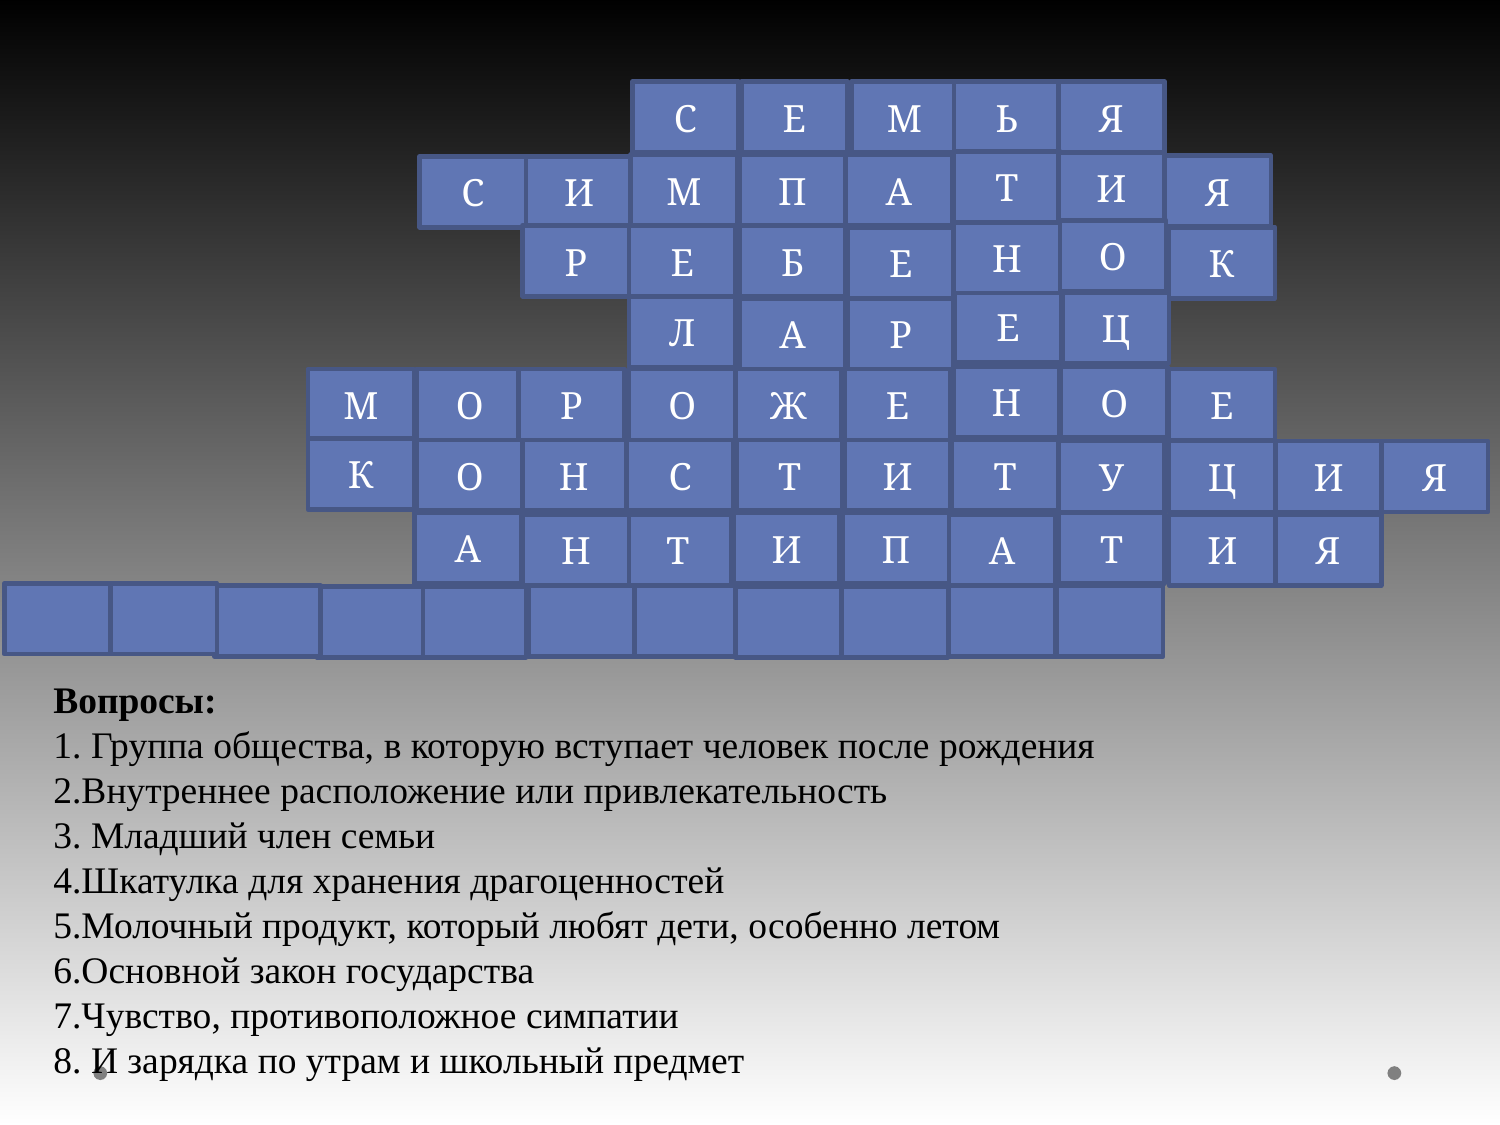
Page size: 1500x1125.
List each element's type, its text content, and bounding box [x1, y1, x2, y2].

text_box Я [1165, 155, 1271, 227]
text_box А [845, 154, 952, 226]
text_box Р [522, 225, 630, 297]
text_box [4, 583, 527, 658]
text_box И [733, 512, 840, 584]
text_box Ц [1062, 292, 1170, 364]
text_box Т [951, 439, 1059, 511]
text_box Е [741, 81, 848, 153]
text_box Т [953, 151, 1061, 222]
text_box О [1059, 220, 1166, 292]
text_box М [307, 369, 415, 438]
text_box О [629, 369, 736, 440]
text_box И [1058, 152, 1165, 222]
text_box О [1061, 366, 1168, 438]
text_box Вопросы: 1. Группа общества, в которую вступает человек после рождения 2.Внутреннее расположение или привлекательность 3. Младший член семьи 4.Шкатулка для хранения драгоценностей 5.Молочный продукт, который любят дети, особенно летом 6.Основной закон государства 7.Чувство, противоположное симпатии 8. И зарядка по утрам и школьный предмет [38, 668, 1445, 1089]
text_box Л [629, 296, 736, 368]
text_box Е [630, 225, 736, 296]
text_box Ж [736, 369, 842, 440]
text_box К [1168, 227, 1275, 299]
text_box [528, 585, 948, 658]
text_box Я [1058, 81, 1165, 152]
text_box Ь [953, 81, 1058, 151]
text_box Б [739, 225, 846, 297]
text_box Р [518, 369, 625, 439]
text_box [949, 585, 1163, 657]
text_box У [1058, 441, 1165, 512]
text_box С [627, 439, 734, 511]
text_box Н [523, 439, 627, 511]
text_box М [851, 81, 953, 153]
text_box Н [953, 222, 1061, 294]
text_box А [414, 512, 521, 584]
text_box П [739, 154, 845, 225]
text_box Т [1058, 512, 1165, 584]
text_box К [307, 438, 415, 510]
text_box Я [1382, 441, 1488, 512]
text_box С [632, 81, 739, 153]
text_box А [739, 298, 846, 370]
text_box С [419, 156, 527, 228]
text_box И [844, 439, 951, 511]
text_box Е [844, 369, 951, 439]
text_box Е [847, 227, 954, 298]
text_box Т [630, 514, 731, 585]
text_box Н [953, 366, 1060, 438]
text_box П [842, 512, 950, 584]
text_box Я [1276, 514, 1382, 586]
text_box И [527, 156, 630, 225]
text_box О [416, 369, 518, 439]
text_box О [416, 439, 523, 511]
text_box М [630, 154, 738, 226]
text_box Т [736, 440, 843, 511]
text_box Е [1168, 369, 1275, 440]
text_box Е [954, 292, 1062, 362]
text_box И [1169, 514, 1276, 586]
text_box Ц [1169, 441, 1276, 512]
text_box А [949, 514, 1056, 585]
text_box И [1276, 441, 1382, 512]
text_box Р [847, 298, 954, 370]
text_box Н [522, 514, 630, 586]
